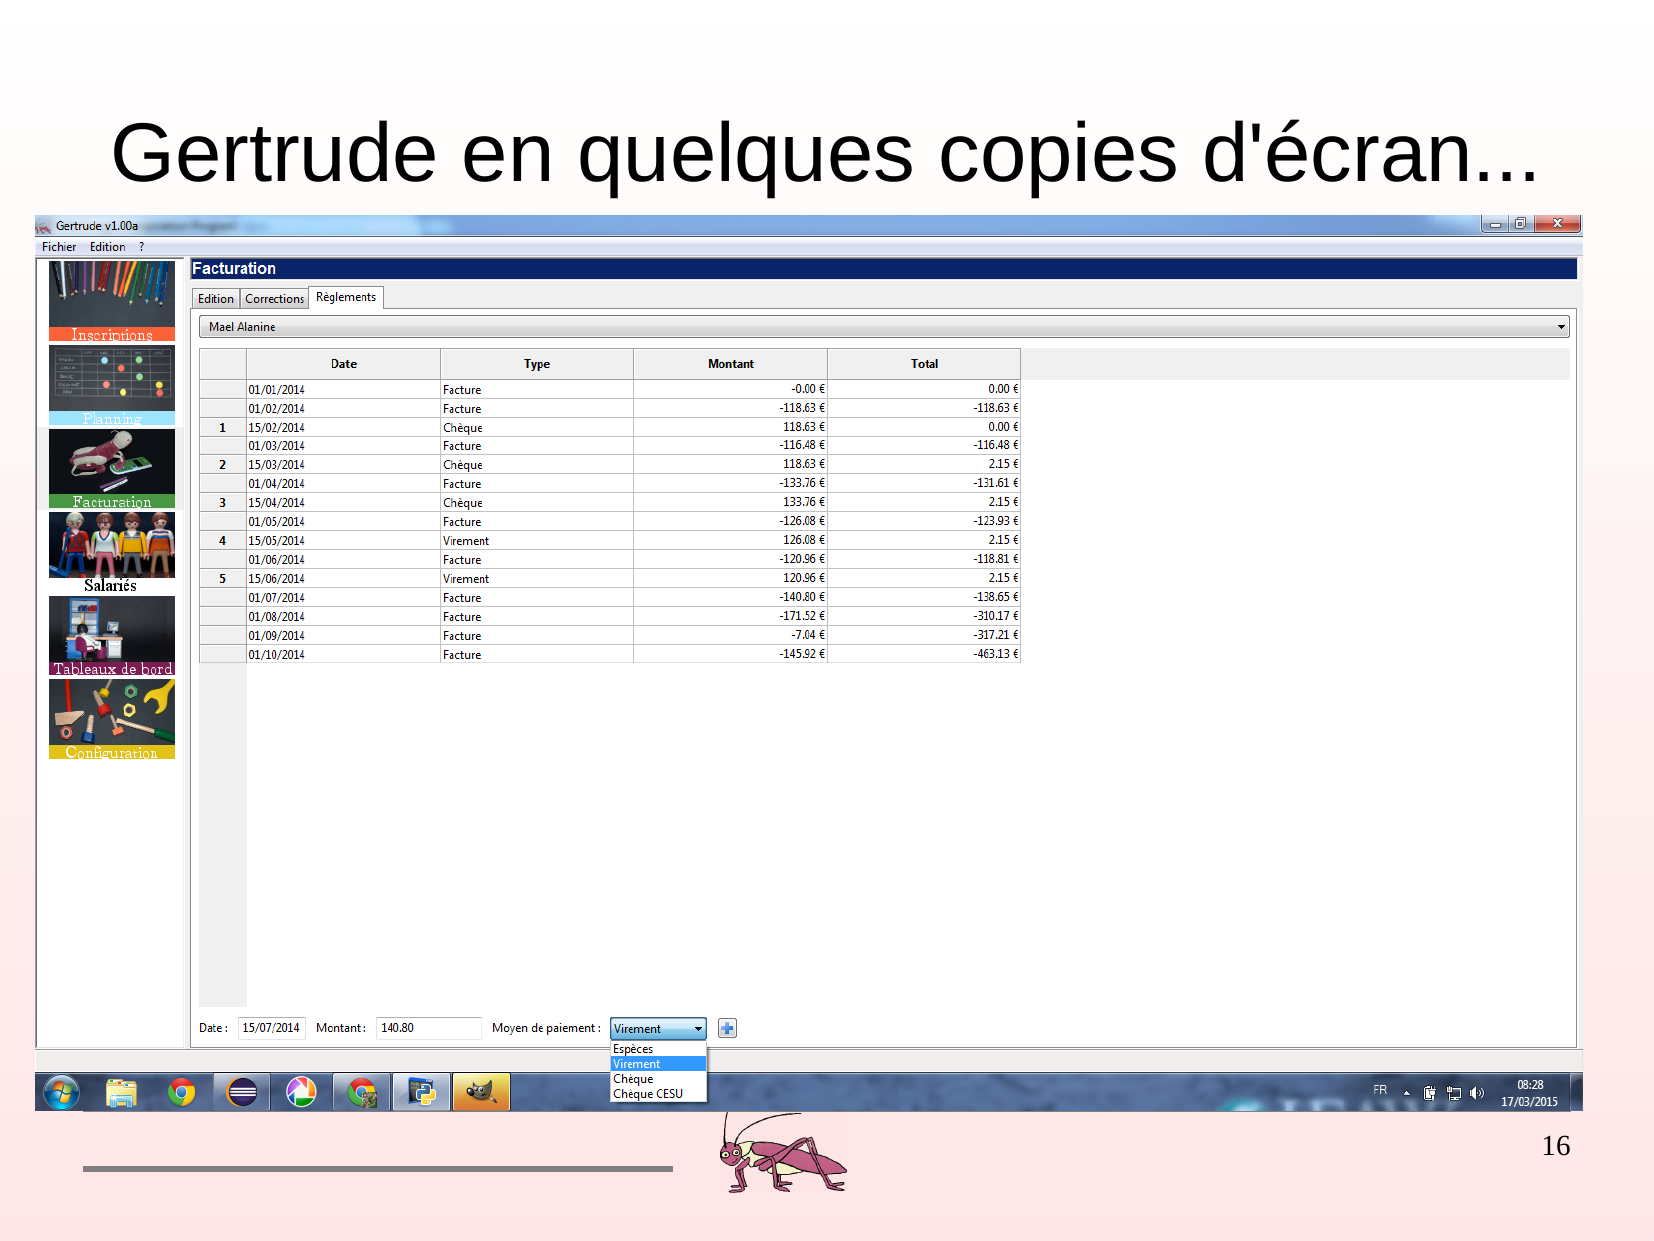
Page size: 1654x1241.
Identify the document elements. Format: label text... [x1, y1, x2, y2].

picture [720, 1112, 847, 1193]
picture [35, 215, 1583, 1111]
title Gertrude en quelques copies d'écran... [82, 49, 1571, 215]
